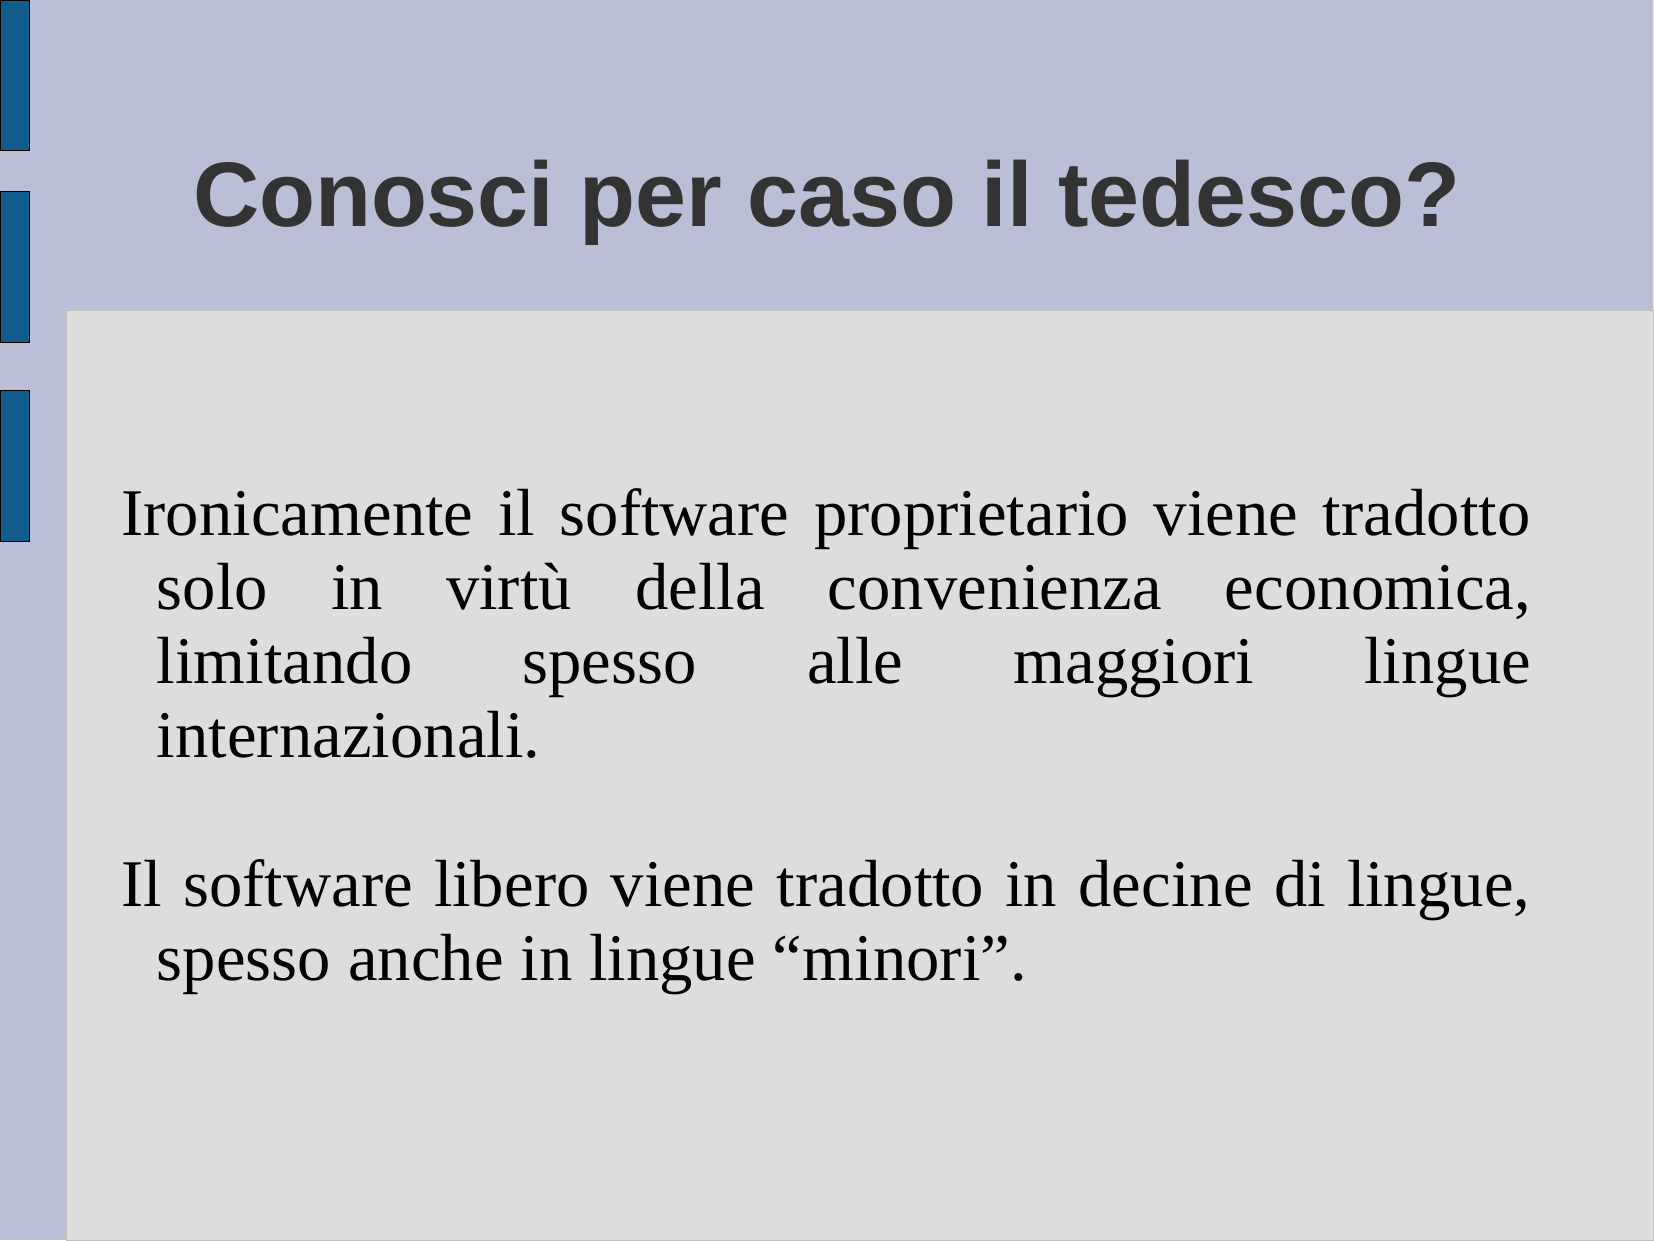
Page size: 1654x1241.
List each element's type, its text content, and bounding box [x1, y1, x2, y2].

subtitle Ironicamente il software proprietario viene tradotto solo in virtù della convenienza economica, limitando spesso alle maggiori lingue internazionali. Il software libero viene tradotto in decine di lingue, spesso anche in lingue “minori”. [121, 352, 1534, 1119]
title Conosci per caso il tedesco? [121, 98, 1534, 291]
